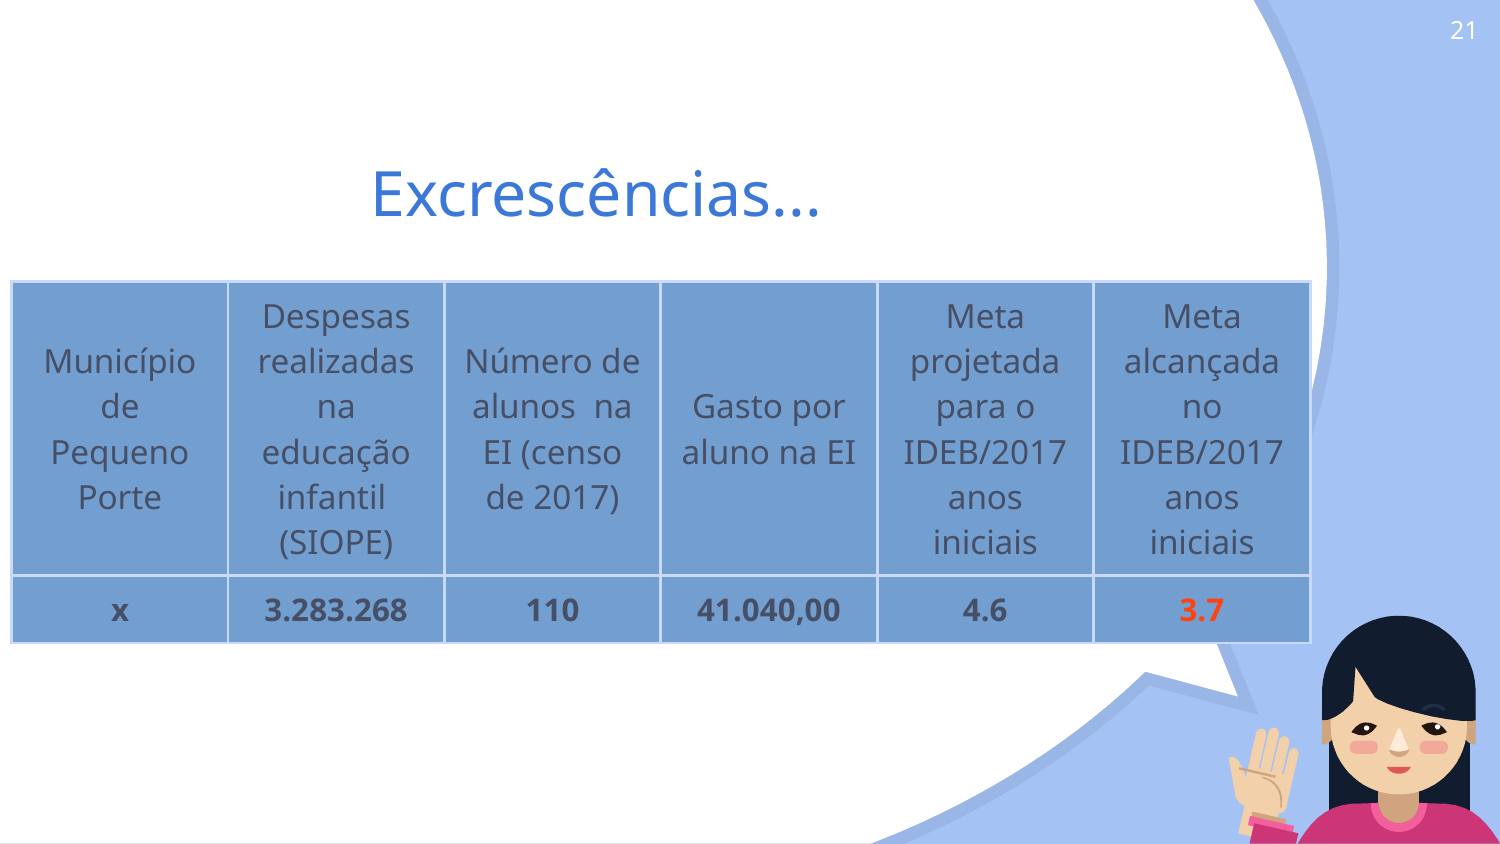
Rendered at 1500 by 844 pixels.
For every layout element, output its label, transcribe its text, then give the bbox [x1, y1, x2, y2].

table_cell 3.7 [1095, 577, 1309, 642]
table_header Meta alcançada no IDEB/2017 anos iniciais [1095, 283, 1309, 574]
table_cell 41.040,00 [662, 577, 876, 642]
table_cell 4.6 [879, 577, 1092, 642]
table_header Número de alunos na EI (censo de 2017) [446, 283, 659, 574]
table_cell 3.283.268 [229, 577, 443, 642]
table_cell 110 [446, 577, 659, 642]
title Excrescências... [107, 121, 1087, 244]
table_header Gasto por aluno na EI [662, 283, 876, 574]
table_header Município de Pequeno Porte [13, 283, 227, 574]
text_box [1229, 615, 1500, 844]
table_header Meta projetada para o IDEB/2017 anos iniciais [879, 283, 1092, 574]
slide_number <número> [1403, 0, 1494, 65]
table_cell x [13, 577, 227, 642]
table_header Despesas realizadas na educação infantil (SIOPE) [229, 283, 443, 574]
